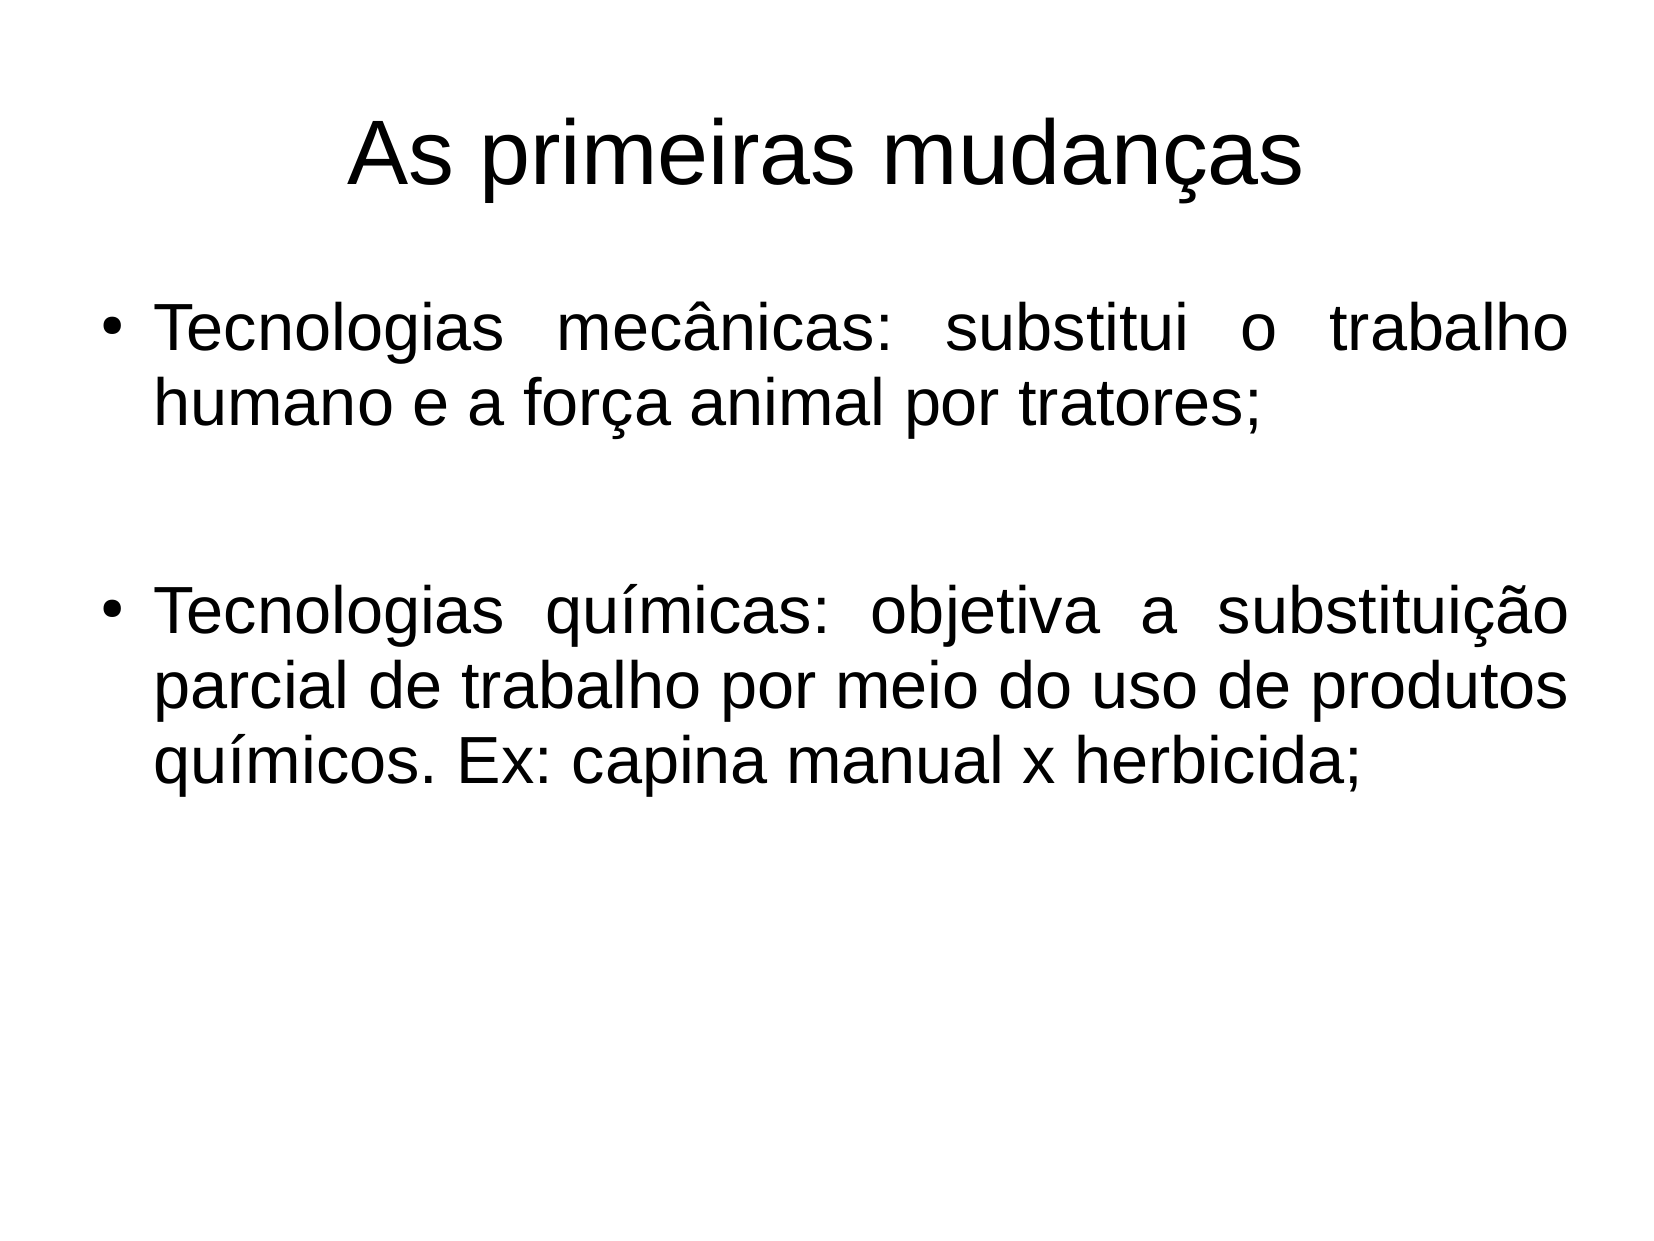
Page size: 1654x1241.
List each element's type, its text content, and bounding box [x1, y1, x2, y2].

title As primeiras mudanças [82, 49, 1571, 257]
list Tecnologias mecânicas: substitui o trabalho humano e a força animal por tratores; Tecnologias químicas: objetiva a substituição parcial de trabalho por meio do uso de produtos químicos. Ex: capina manual x herbicida; [82, 290, 1571, 1010]
